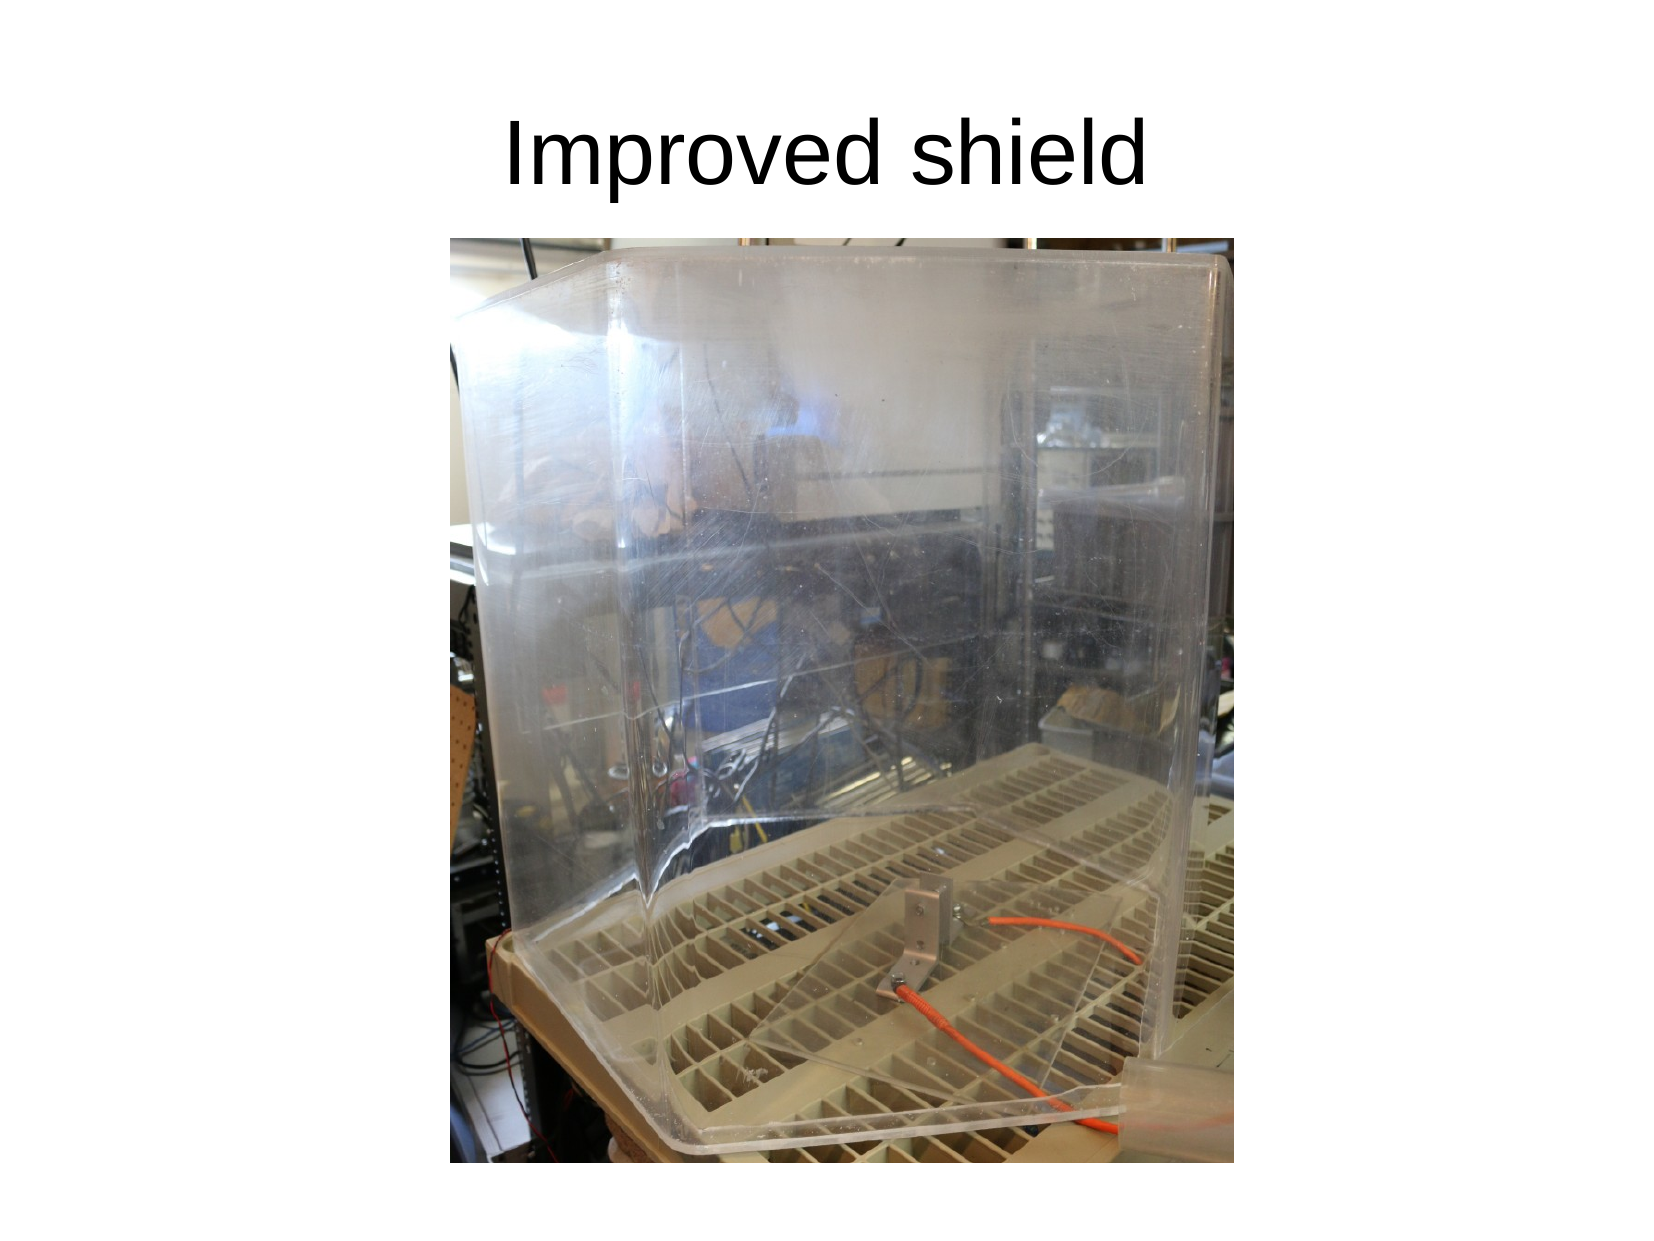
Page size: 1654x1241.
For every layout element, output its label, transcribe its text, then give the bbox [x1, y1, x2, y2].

picture [450, 238, 1234, 1163]
title Improved shield [82, 49, 1571, 257]
